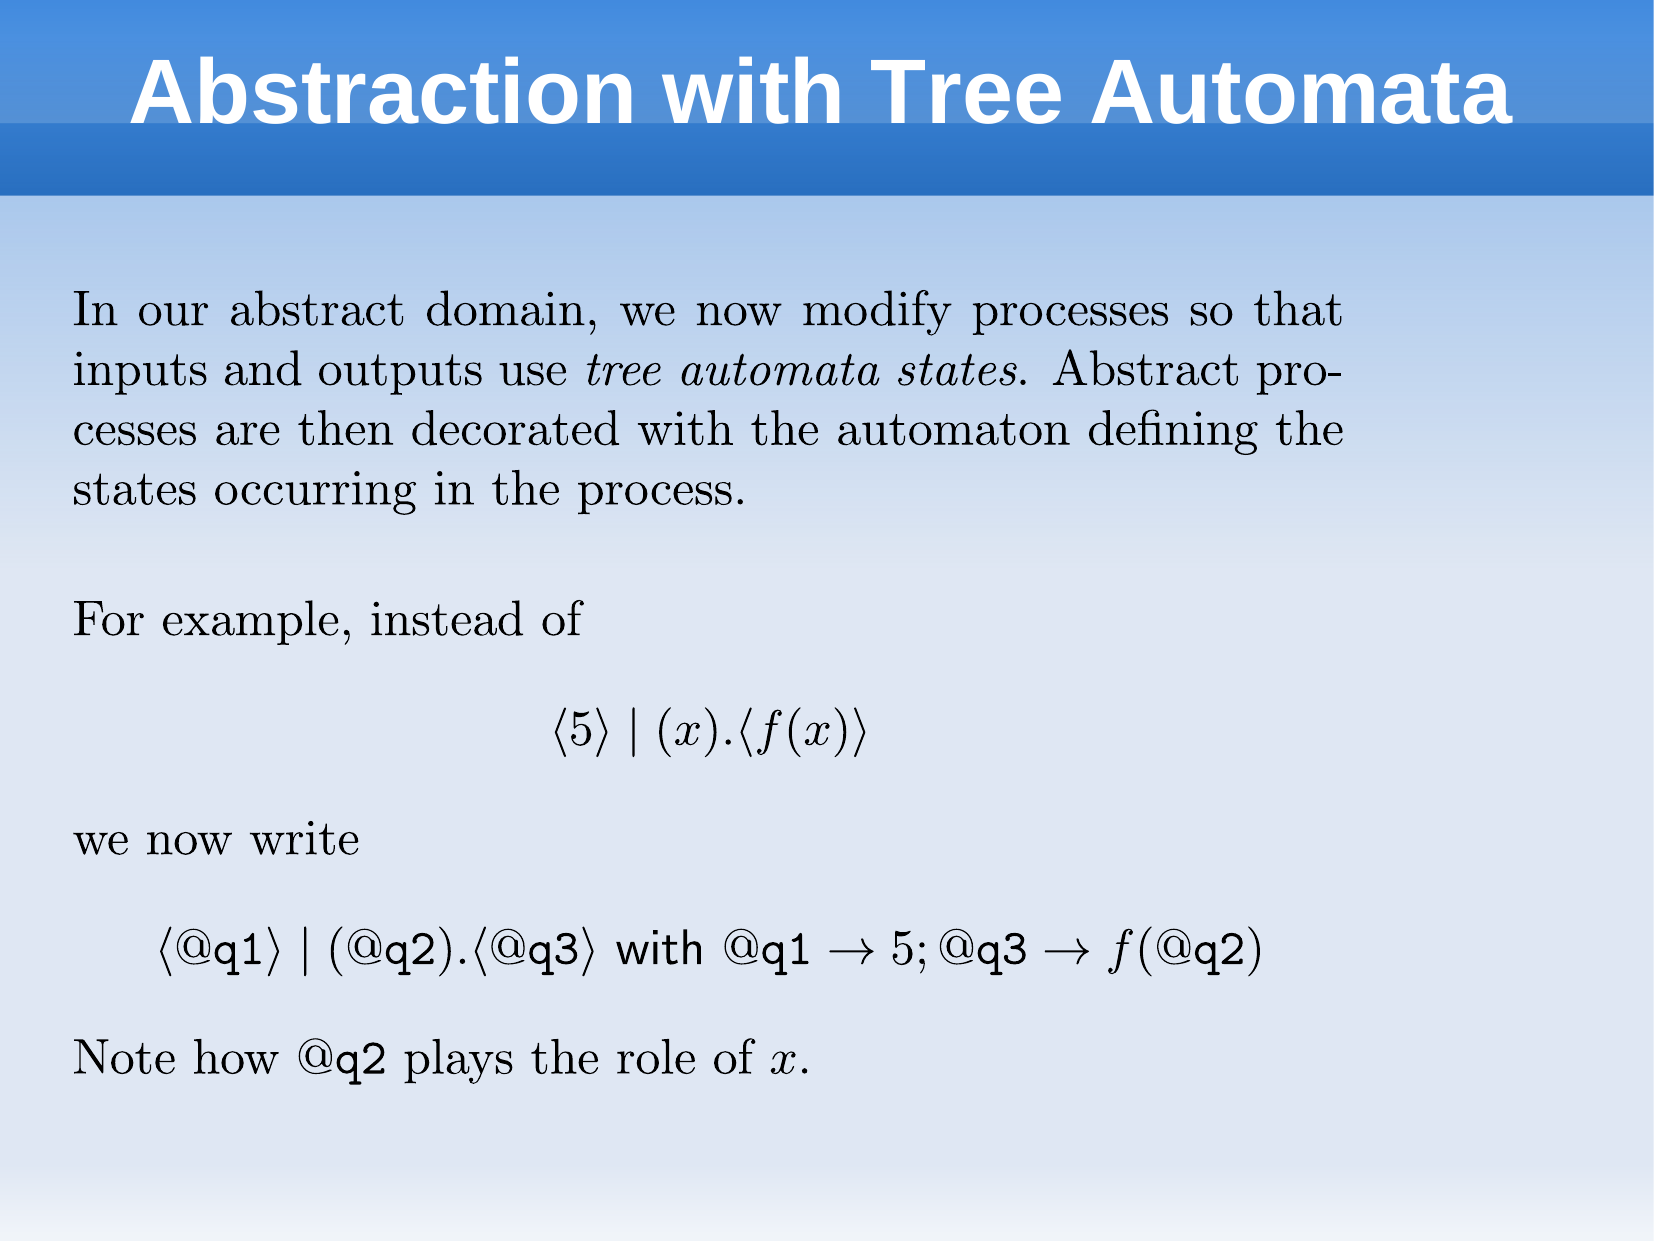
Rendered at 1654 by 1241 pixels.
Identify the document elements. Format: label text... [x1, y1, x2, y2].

title Abstraction with Tree Automata [76, 0, 1565, 196]
text_box [72, 289, 1345, 1085]
picture [0, 0, 1654, 1241]
